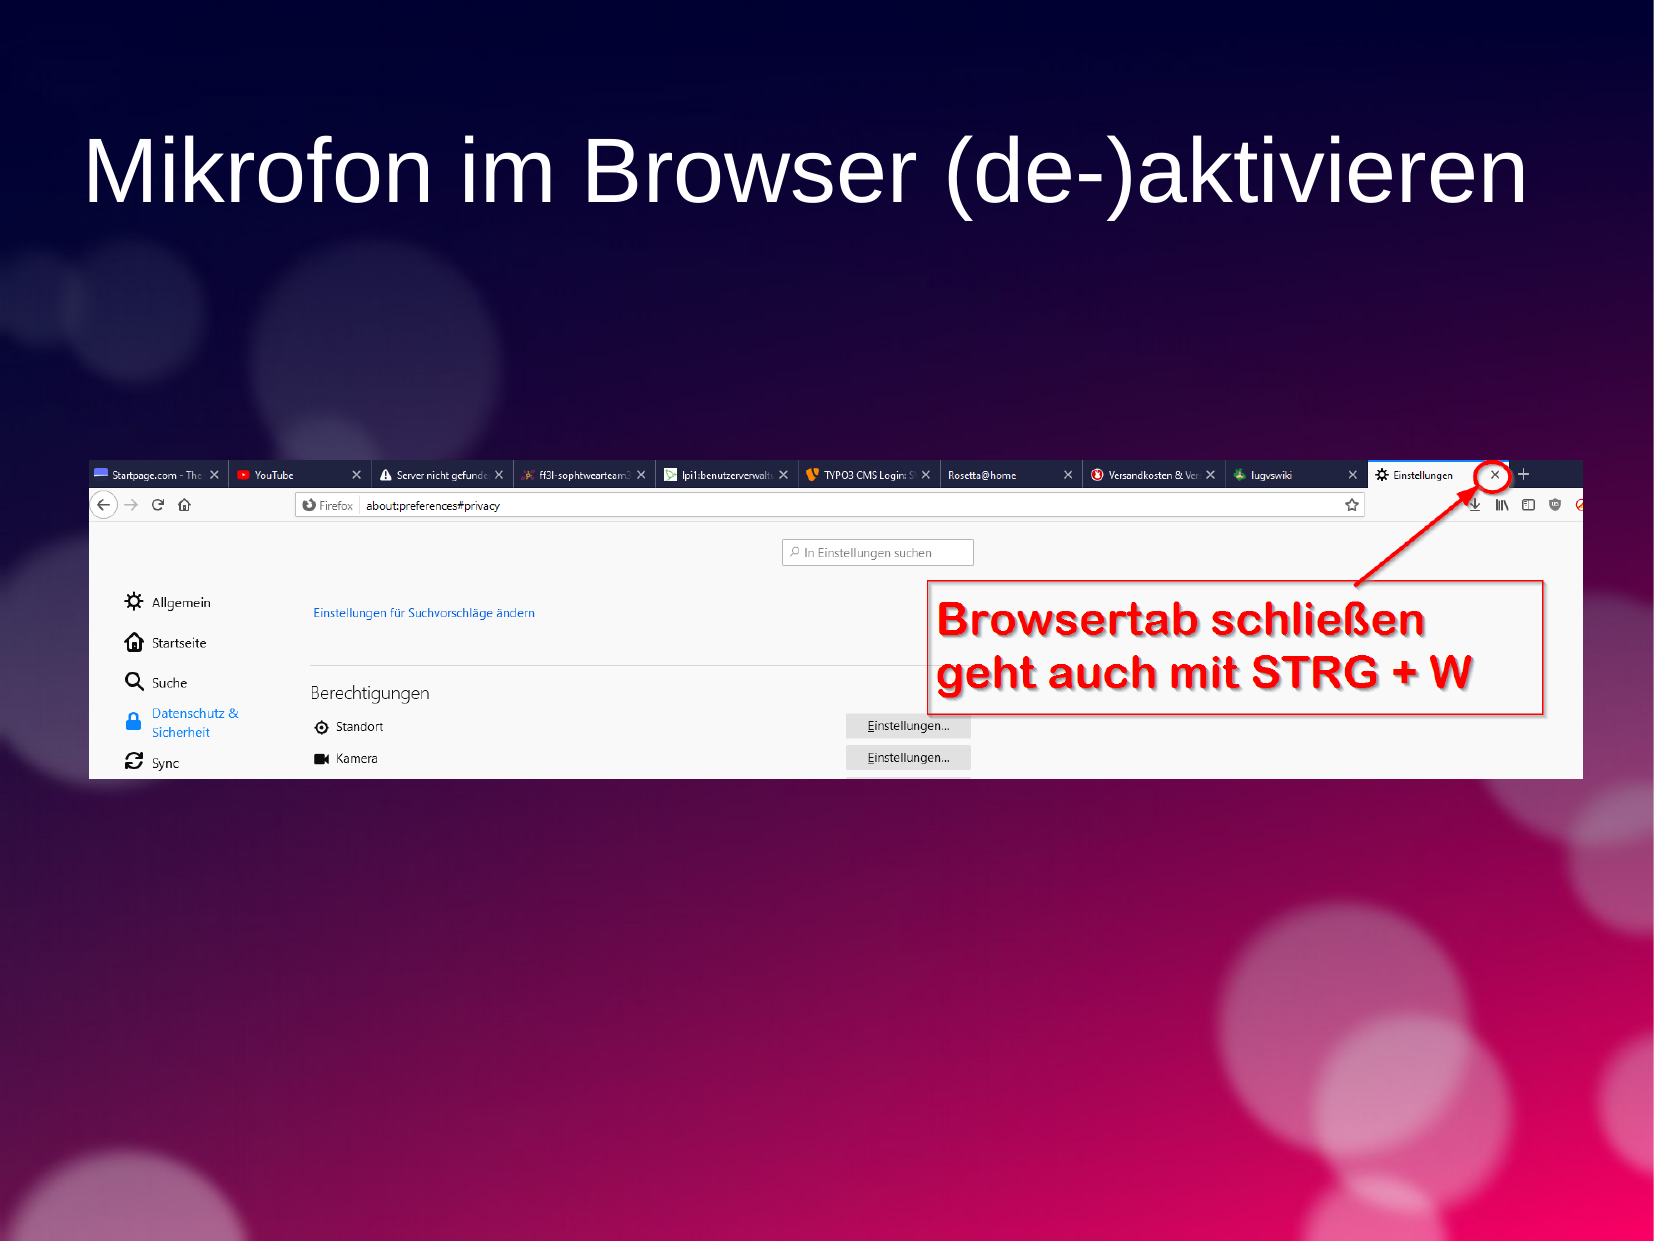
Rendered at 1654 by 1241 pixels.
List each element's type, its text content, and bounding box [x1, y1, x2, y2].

picture [0, 0, 1654, 1241]
title Mikrofon im Browser (de-)aktivieren [82, 67, 1571, 275]
